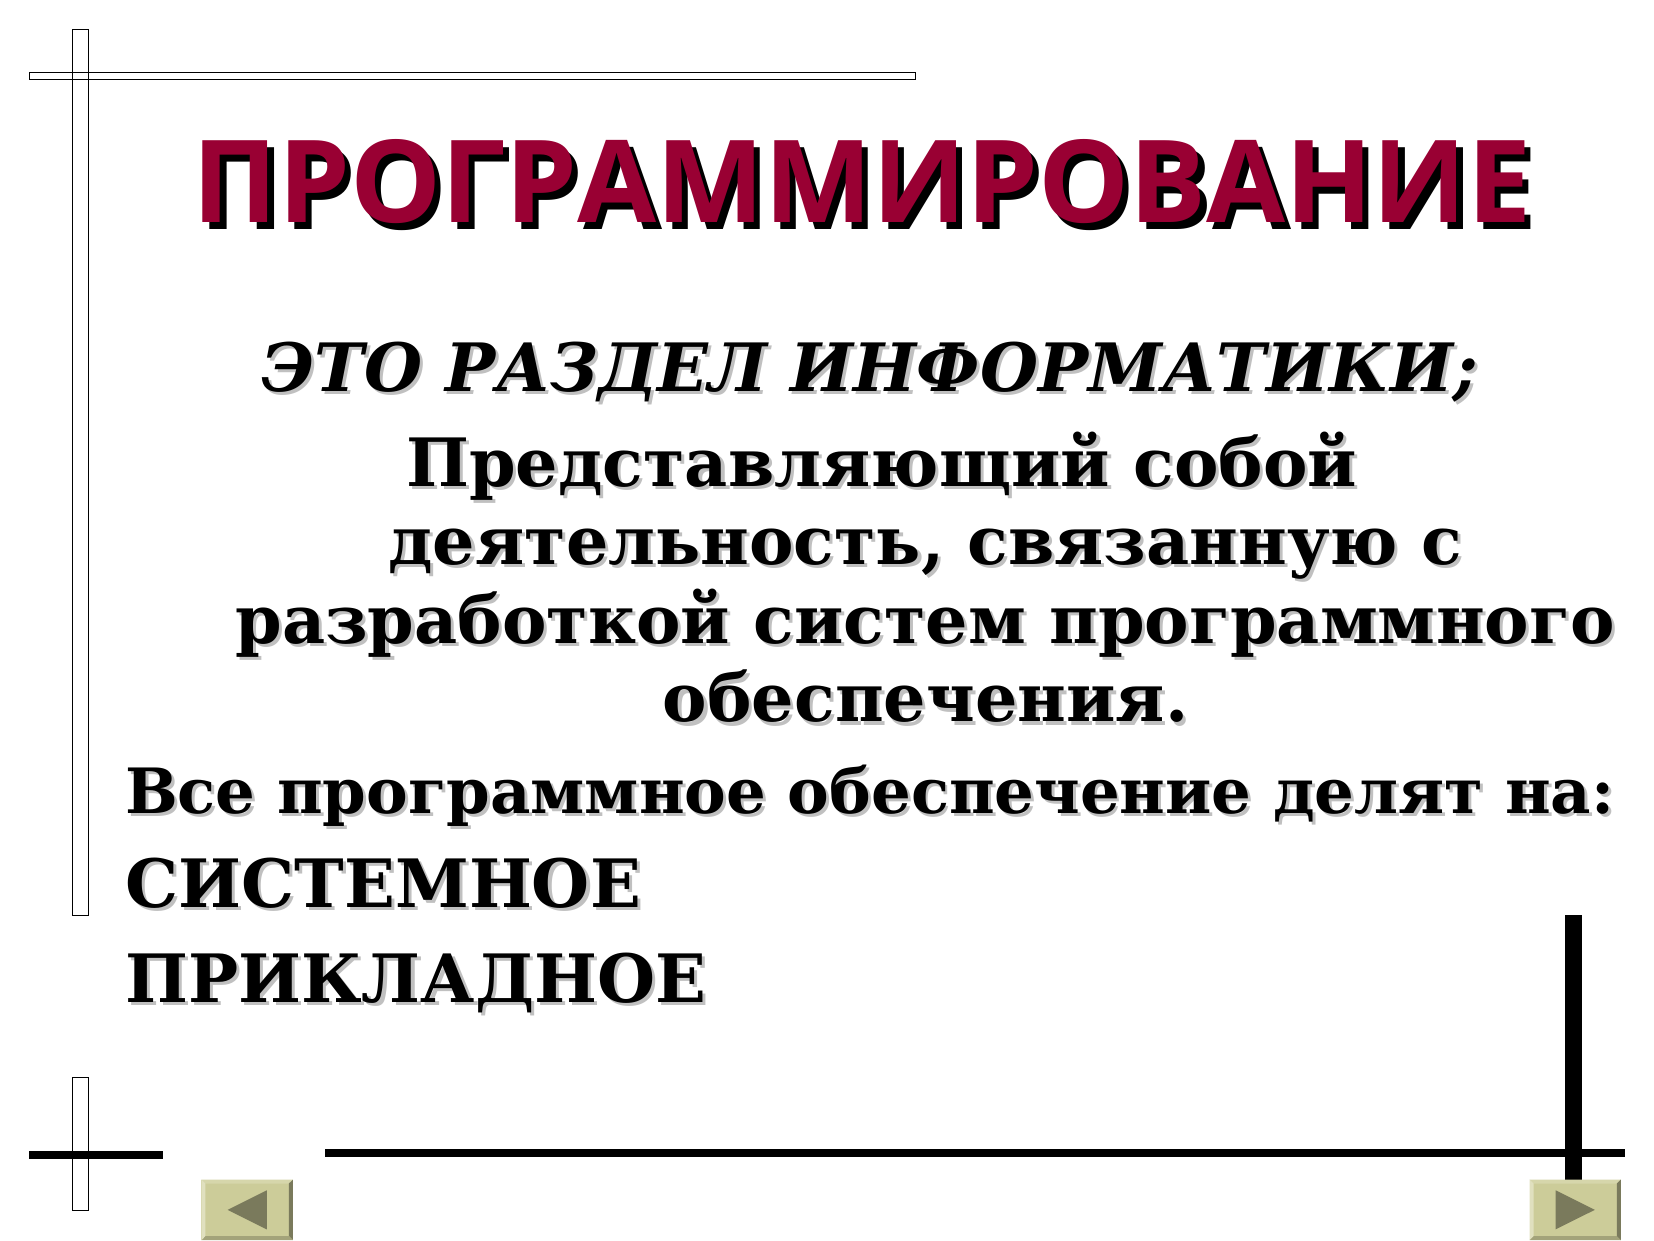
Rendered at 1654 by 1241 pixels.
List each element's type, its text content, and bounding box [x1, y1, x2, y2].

text_box [1530, 1179, 1621, 1241]
list ЭТО РАЗДЕЛ ИНФОРМАТИКИ; Представляющий собой деятельность, связанную с разработкой систем программного обеспечения. Все программное обеспечение делят на: СИСТЕМНОЕ ПРИКЛАДНОЕ [110, 320, 1654, 1183]
title ПРОГРАММИРОВАНИЕ [71, 74, 1654, 282]
text_box [202, 1179, 293, 1241]
